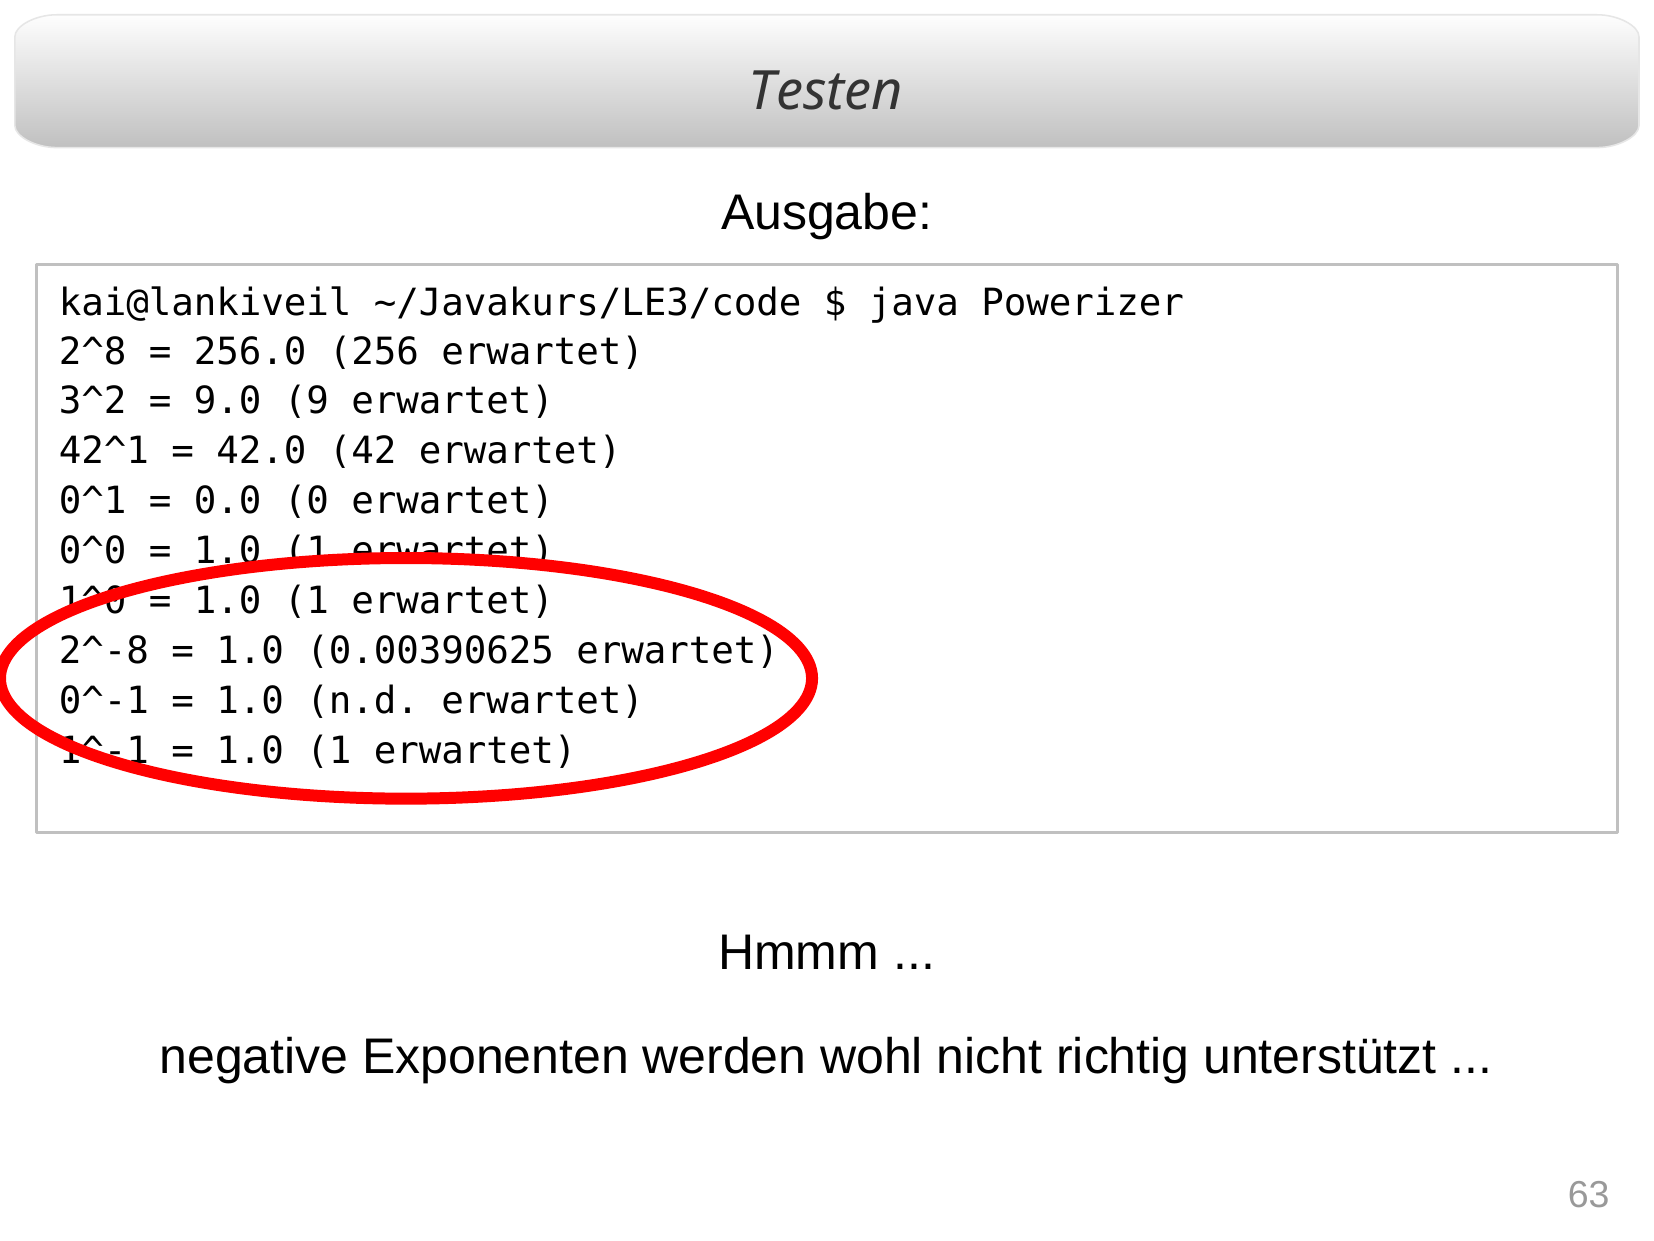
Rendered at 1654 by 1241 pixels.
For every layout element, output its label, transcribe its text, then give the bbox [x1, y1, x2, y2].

title Testen [29, 36, 1623, 140]
subtitle kai@lankiveil ~/Javakurs/LE3/code $ java Powerizer 2^8 = 256.0 (256 erwartet)‏ 3^2 = 9.0 (9 erwartet)‏ 42^1 = 42.0 (42 erwartet)‏ 0^1 = 0.0 (0 erwartet)‏ 0^0 = 1.0 (1 erwartet)‏ 1^0 = 1.0 (1 erwartet)‏ 2^-8 = 1.0 (0.00390625 erwartet)‏ 0^-1 = 1.0 (n.d. erwartet)‏ 1^-1 = 1.0 (1 erwartet)‏ [36, 290, 1618, 808]
text_box Ausgabe: [706, 180, 948, 252]
subtitle kai@lankiveil ~/Javakurs/LE3/code $ java Powerizer 2^8 = 256.0 (256 erwartet)‏ 3^2 = 9.0 (9 erwartet)‏ 42^1 = 42.0 (42 erwartet)‏ 0^1 = 0.0 (0 erwartet)‏ 0^0 = 1.0 (1 erwartet)‏ 1^0 = 1.0 (1 erwartet)‏ 2^-8 = 1.0 (0.00390625 erwartet)‏ 0^-1 = 1.0 (n.d. erwartet)‏ 1^-1 = 1.0 (1 erwartet)‏ [36, 565, 806, 792]
text_box Hmmm ... negative Exponenten werden wohl nicht richtig unterstützt ... [144, 920, 1509, 1096]
